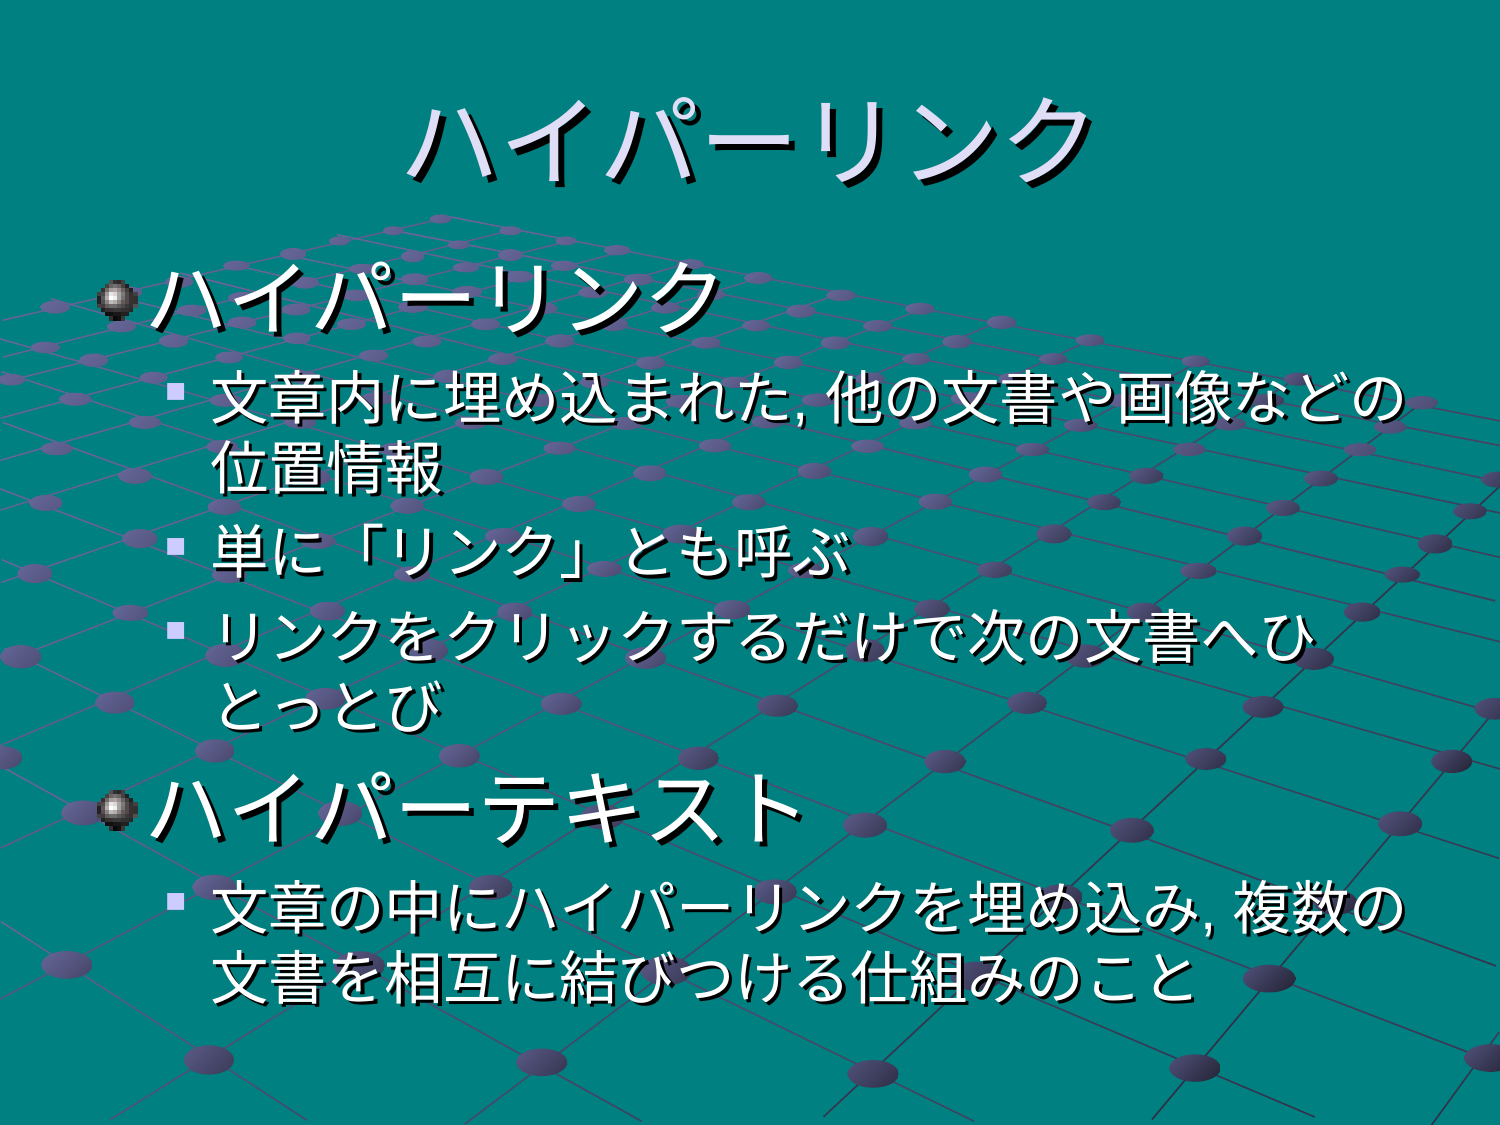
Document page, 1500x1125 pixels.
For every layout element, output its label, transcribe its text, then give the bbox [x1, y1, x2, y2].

picture [89, 782, 138, 831]
picture [89, 272, 138, 321]
text_box ハイパーリンク [75, 45, 1426, 233]
text_box ハイパーリンク 文章内に埋め込まれた, 他の文書や画像などの位置情報 単に「リンク」とも呼ぶ リンクをクリックするだけで次の文書へひとっとび ハイパーテキスト 文章の中にハイパーリンクを埋め込み, 複数の文書を相互に結びつける仕組みのこと [75, 238, 1426, 866]
